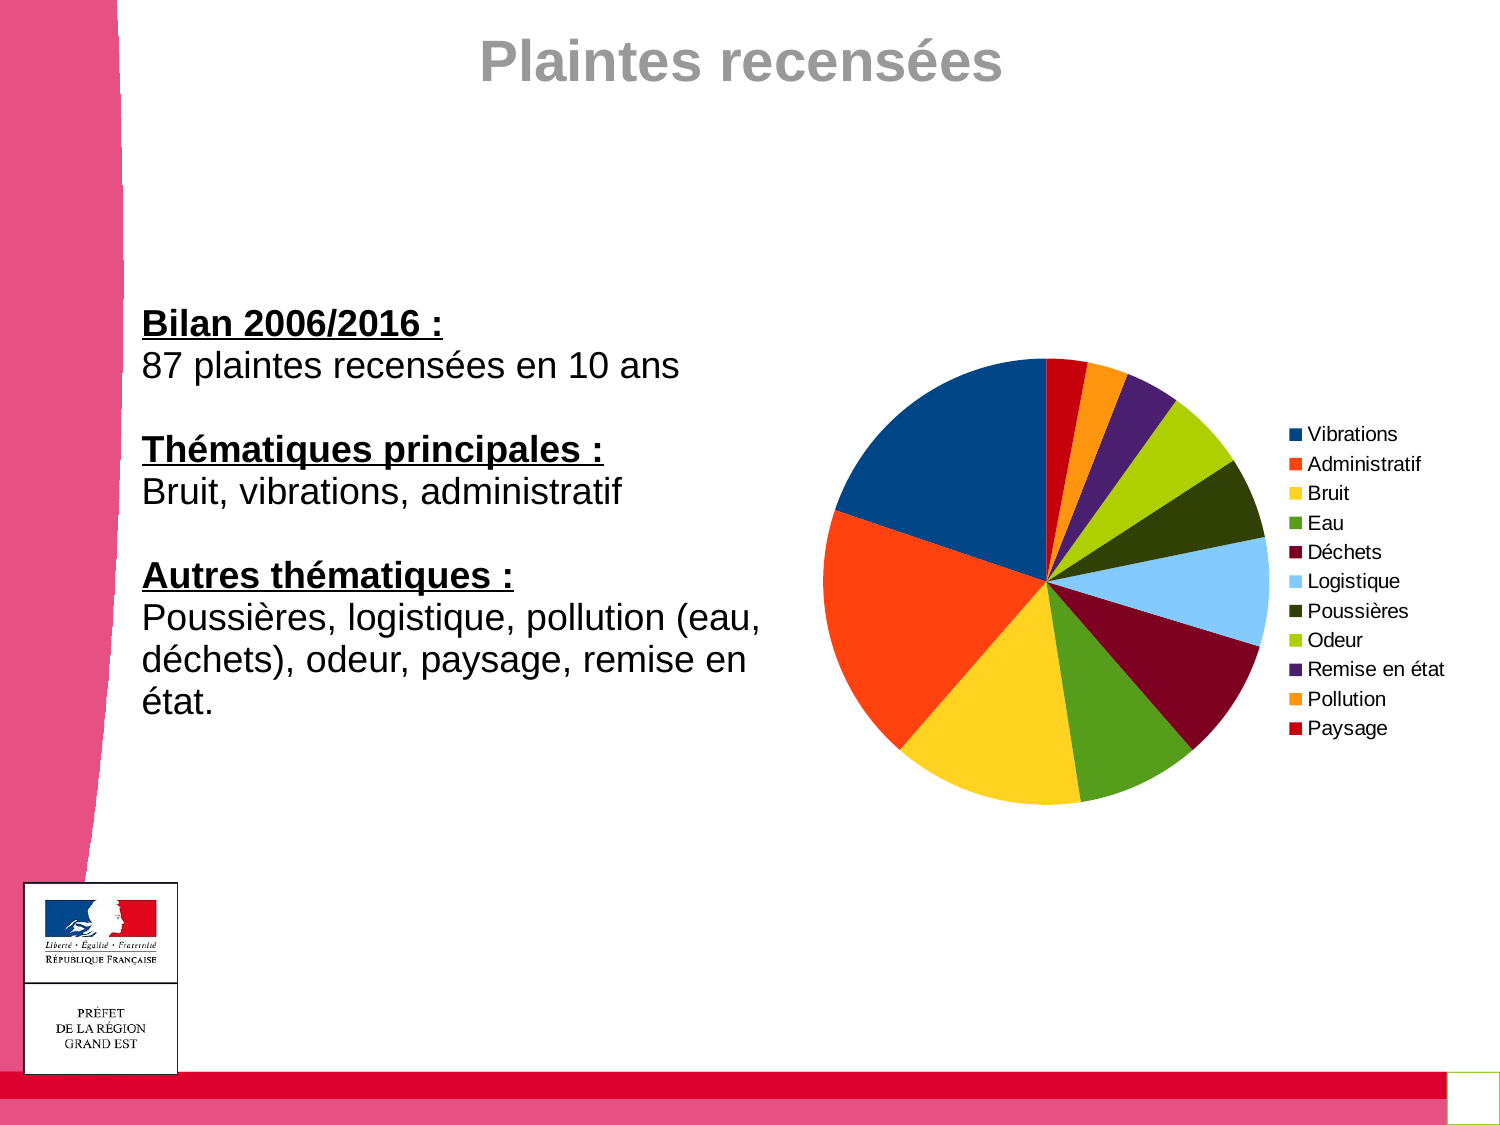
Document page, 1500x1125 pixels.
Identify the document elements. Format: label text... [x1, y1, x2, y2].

picture [0, 0, 1500, 1125]
title Bilan 2006/2016 : 87 plaintes recensées en 10 ans Thématiques principales : Bruit, vibrations, administratif Autres thématiques : Poussières, logistique, pollution (eau, déchets), odeur, paysage, remise en état. [141, 212, 811, 854]
chart [810, 336, 1465, 827]
title Plaintes recensées [43, 13, 1441, 111]
